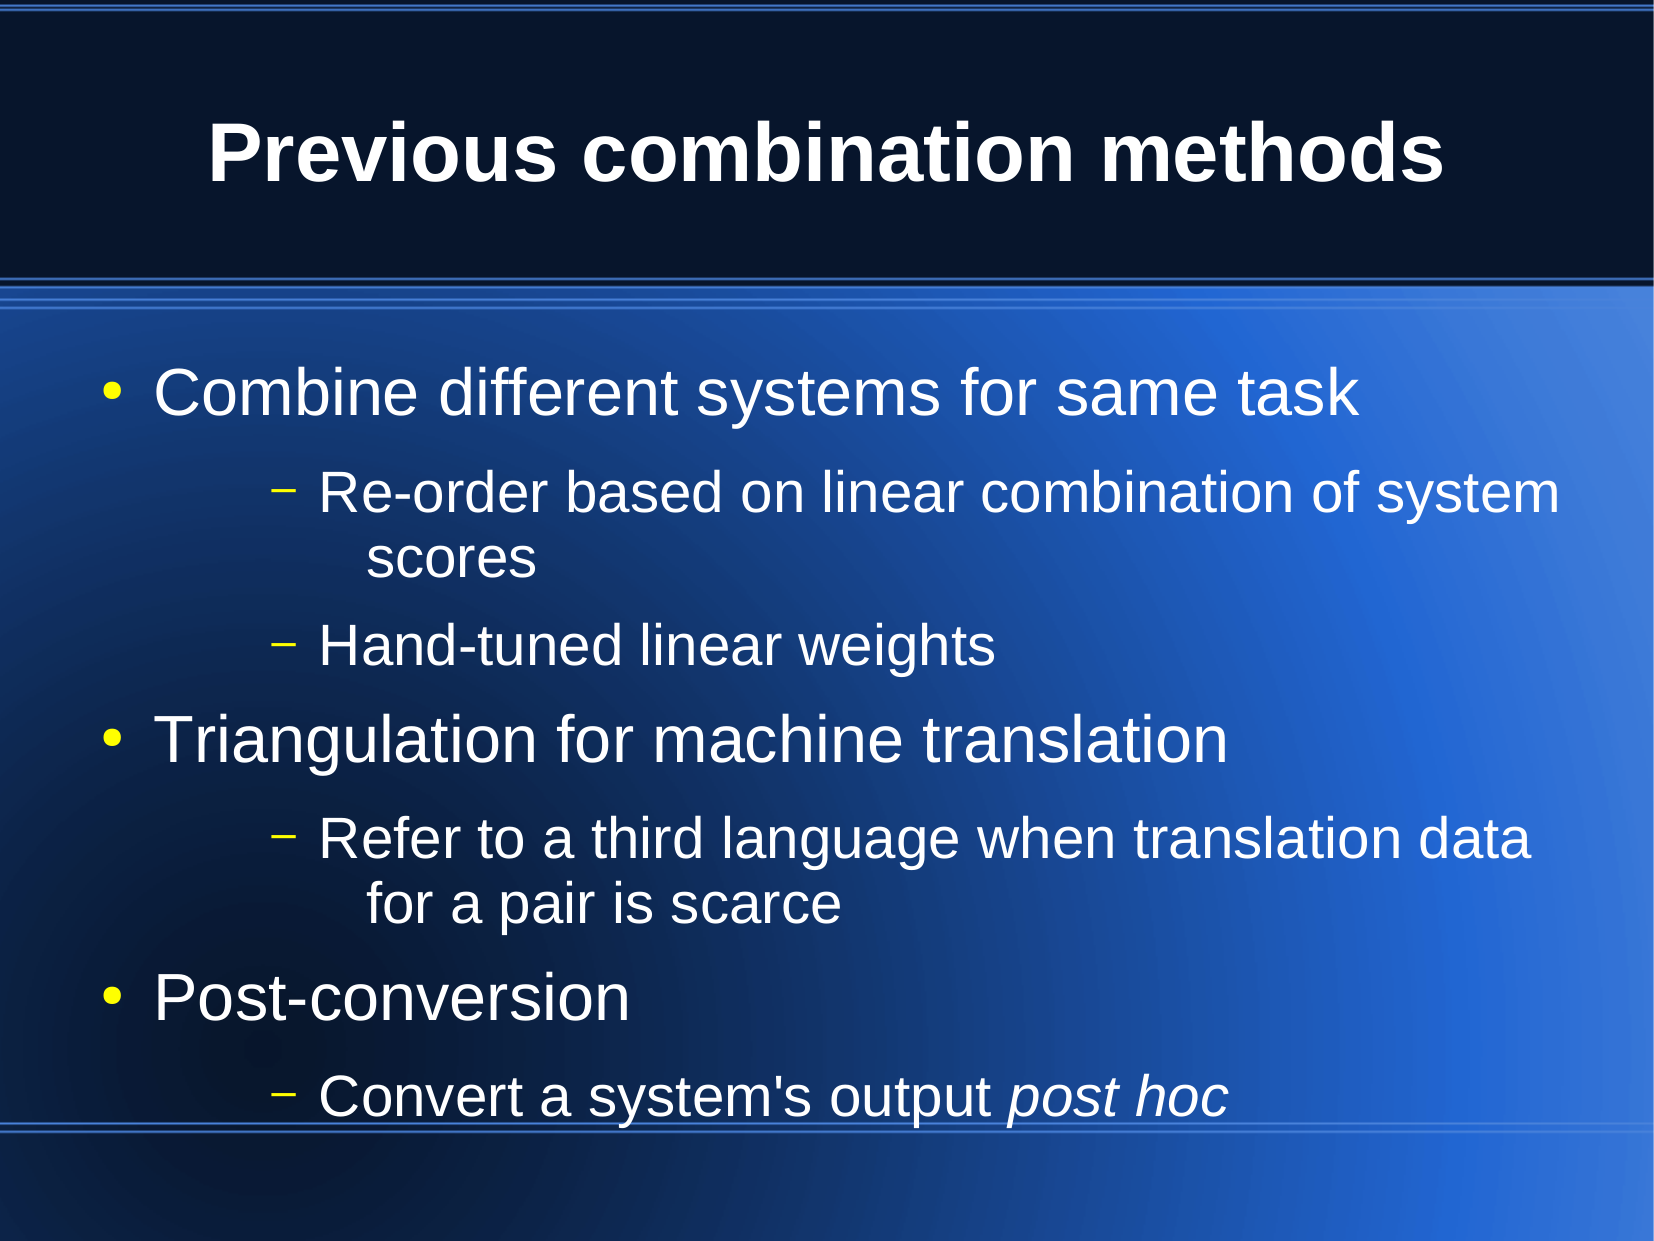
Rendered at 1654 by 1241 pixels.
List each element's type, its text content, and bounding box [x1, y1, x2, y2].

picture [0, 0, 1654, 1241]
title Previous combination methods [82, 49, 1571, 257]
list Combine different systems for same task Re-order based on linear combination of system scores Hand-tuned linear weights Triangulation for machine translation Refer to a third language when translation data for a pair is scarce Post-conversion Convert a system's output post hoc [82, 355, 1571, 1174]
